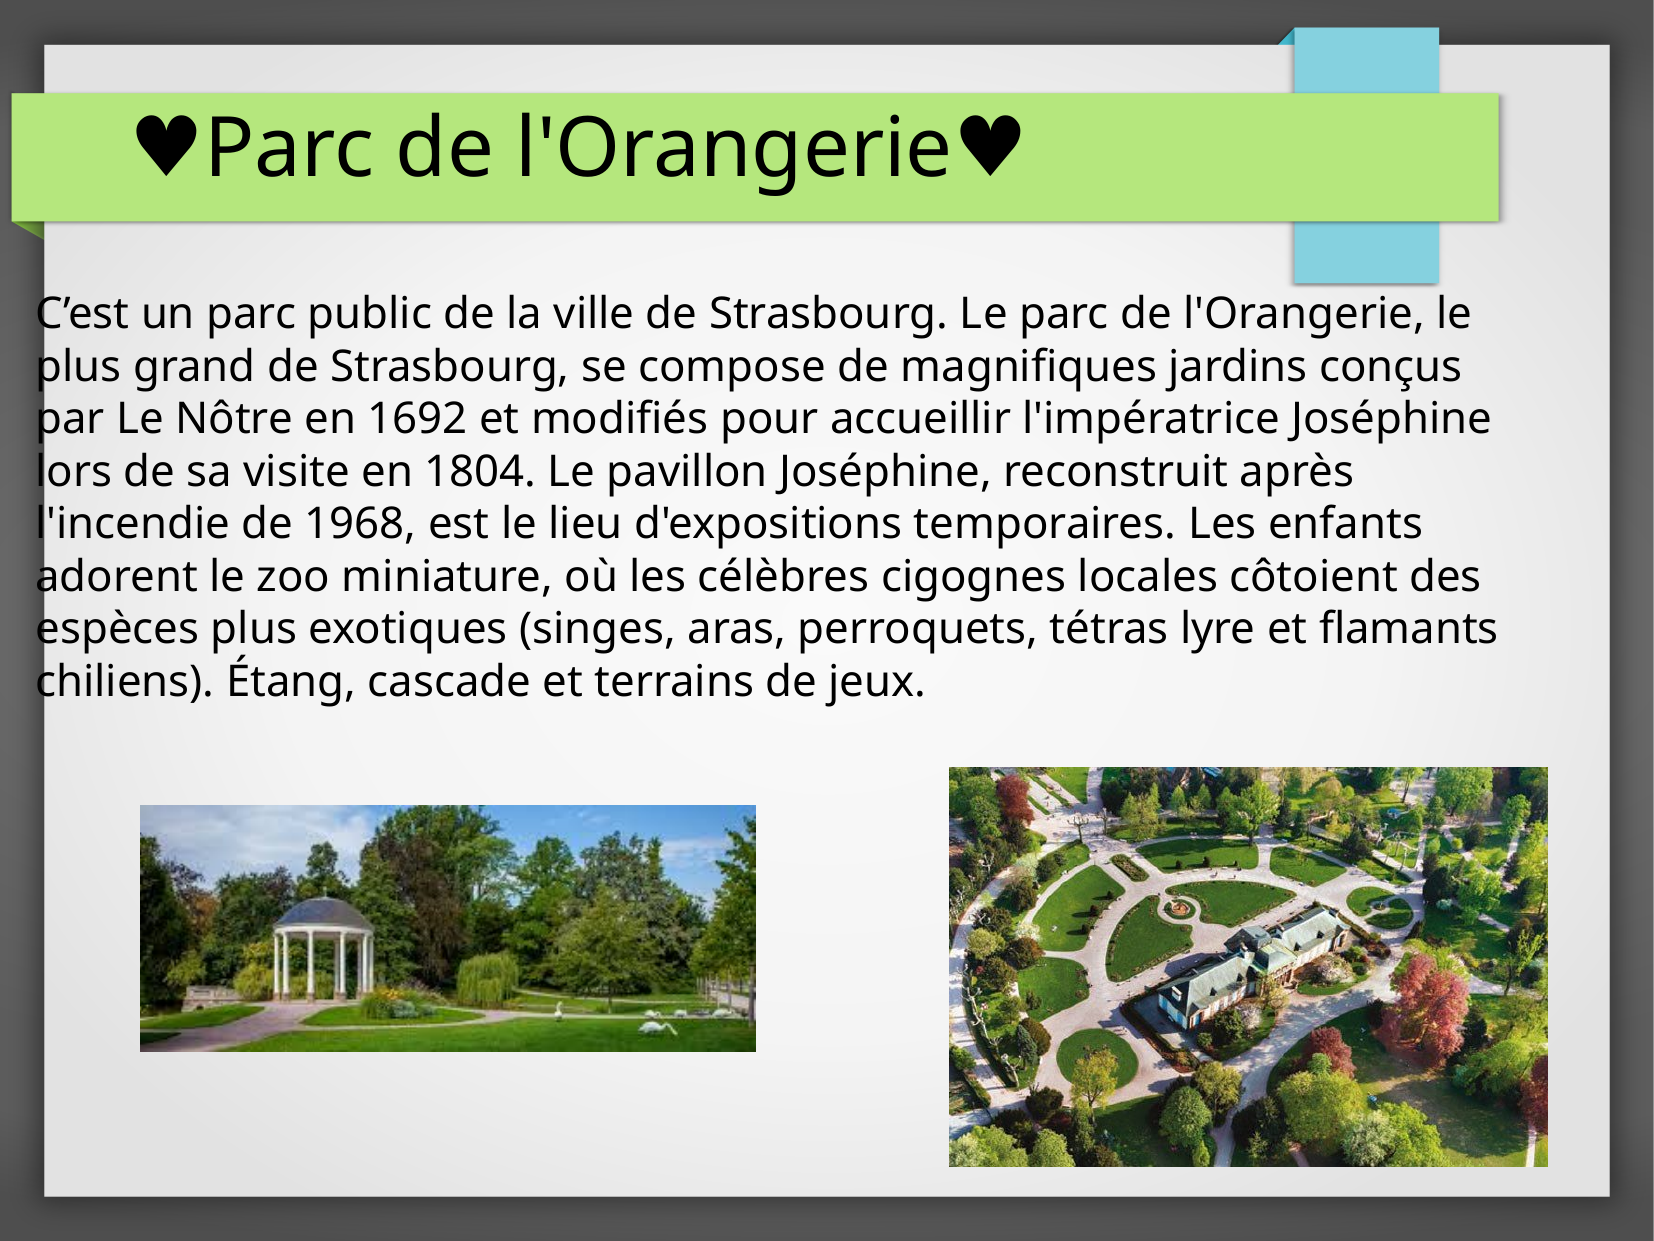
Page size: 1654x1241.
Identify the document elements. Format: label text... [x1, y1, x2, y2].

picture [140, 805, 756, 1052]
picture [949, 767, 1548, 1167]
list C’est un parc public de la ville de Strasbourg. Le parc de l'Orangerie, le plus grand de Strasbourg, se compose de magnifiques jardins conçus par Le Nôtre en 1692 et modifiés pour accueillir l'impératrice Joséphine lors de sa visite en 1804. Le pavillon Joséphine, reconstruit après l'incendie de 1968, est le lieu d'expositions temporaires. Les enfants adorent le zoo miniature, où les célèbres cigognes locales côtoient des espèces plus exotiques (singes, aras, perroquets, tétras lyre et flamants chiliens). Étang, cascade et terrains de jeux. [35, 284, 1524, 1004]
title ♥Parc de l'Orangerie♥ [129, 73, 1312, 284]
